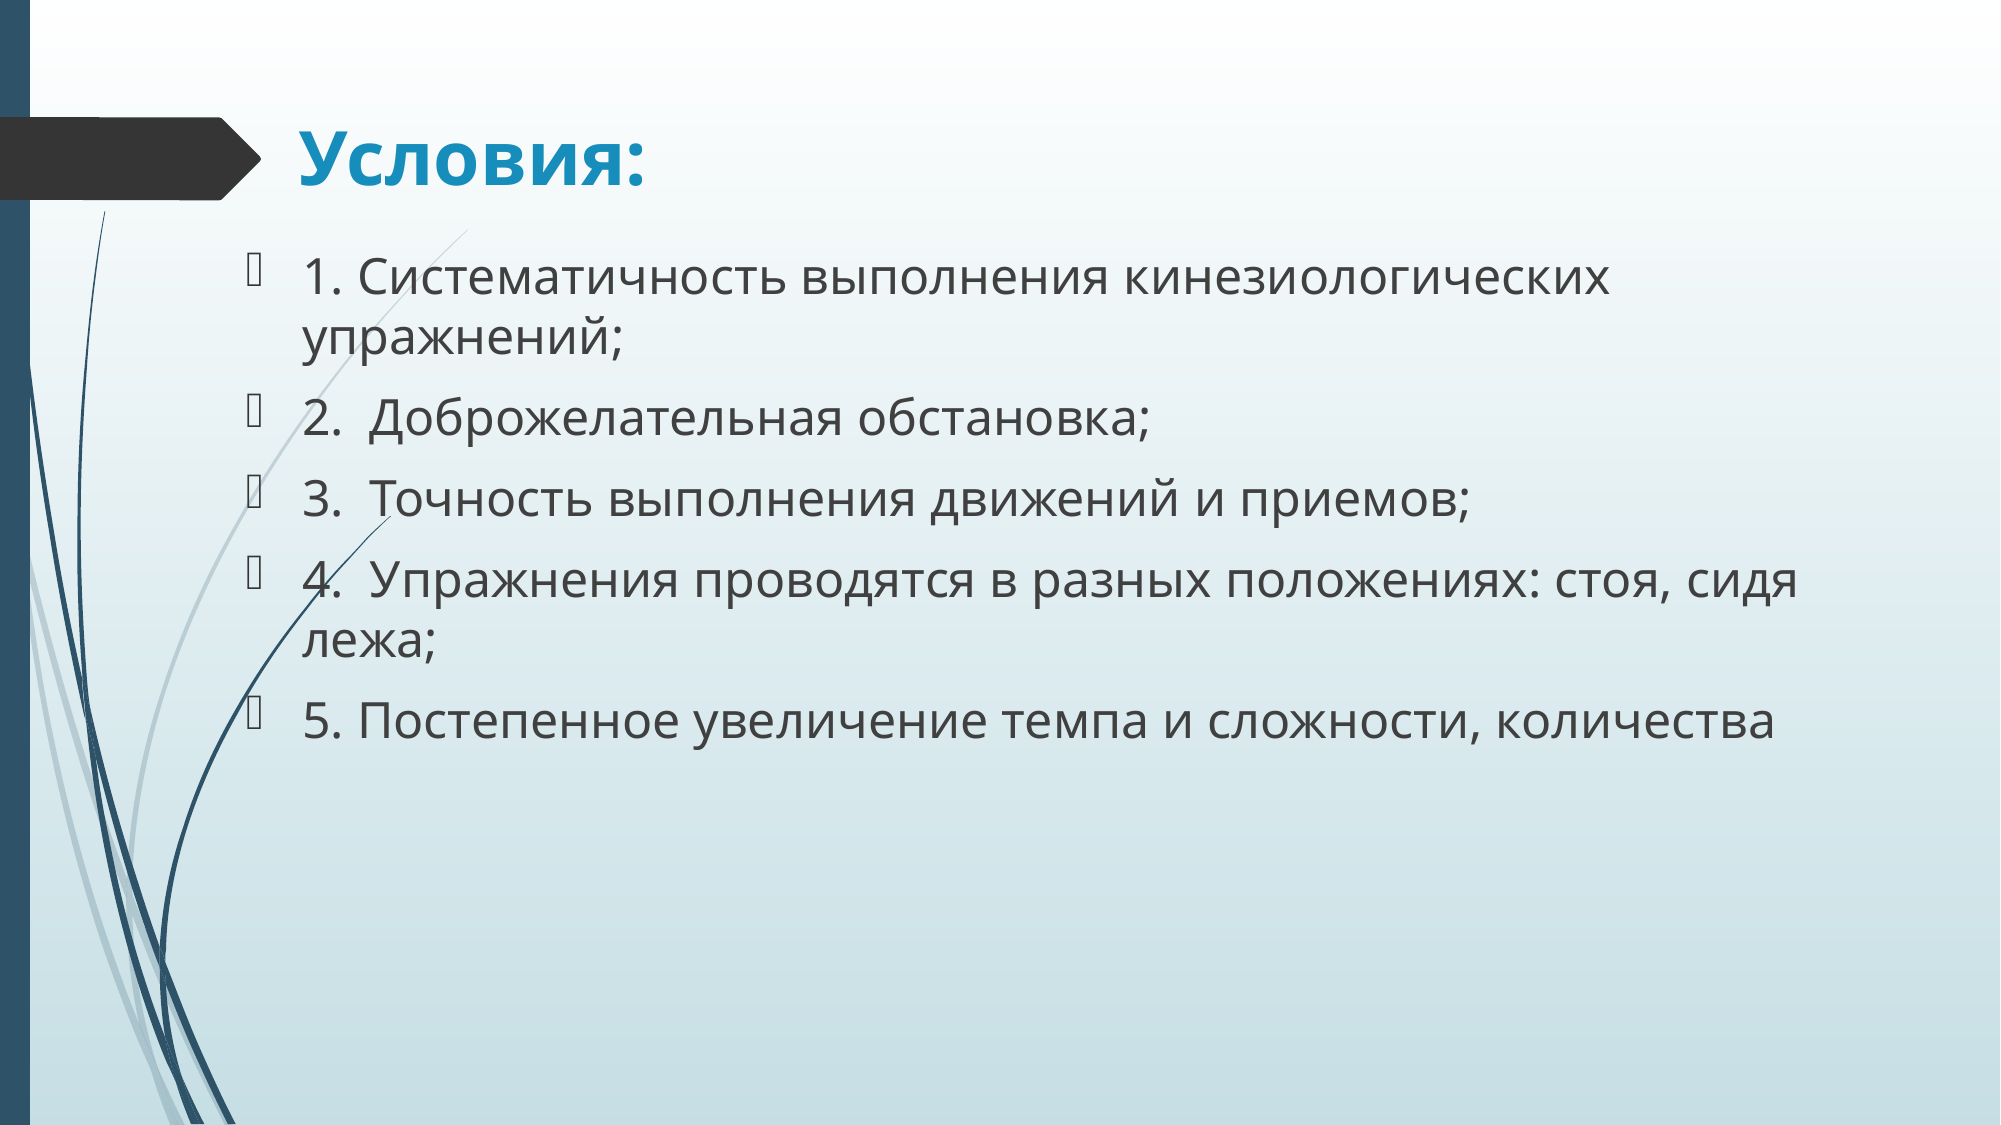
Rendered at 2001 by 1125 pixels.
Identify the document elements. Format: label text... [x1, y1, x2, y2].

list 1. Систематичность выполнения кинезиологических упражнений; 2. Доброжелательная обстановка; 3. Точность выполнения движений и приемов; 4. Упражнения проводятся в разных положениях: стоя, сидя лежа; 5. Постепенное увеличение темпа и сложности, количества [230, 237, 1871, 1050]
title Условия: [283, 102, 1871, 237]
